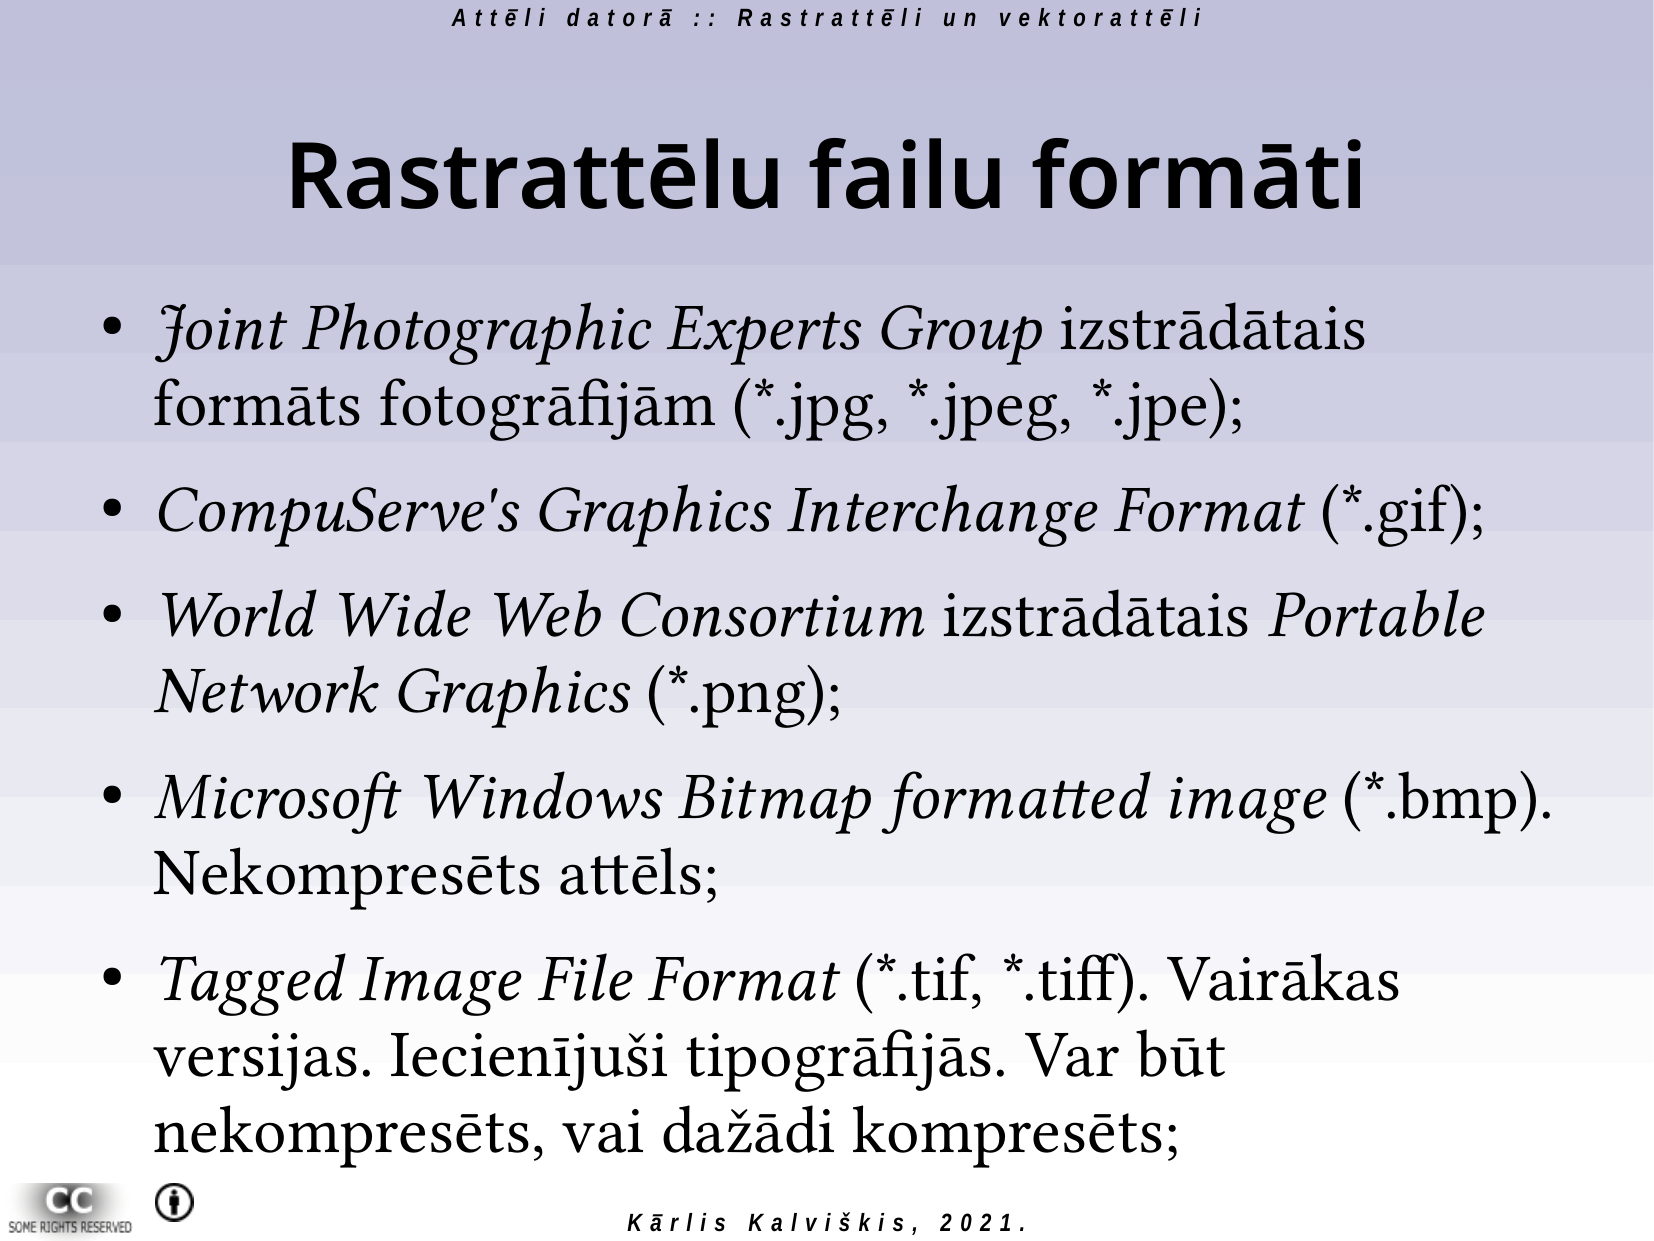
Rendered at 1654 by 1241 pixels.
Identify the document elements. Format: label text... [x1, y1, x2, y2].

picture [0, 0, 1654, 1241]
title Rastrattēlu failu formāti [29, 49, 1625, 296]
list Joint Photographic Experts Group izstrādātais formāts fotogrāfijām (*.jpg, *.jpeg, *.jpe); CompuServe's Graphics Interchange Format (*.gif); World Wide Web Consortium izstrādātais Portable Network Graphics (*.png); Microsoft Windows Bitmap formatted image (*.bmp). Nekompresēts attēls; Tagged Image File Format (*.tif, *.tiff). Vairākas versijas. Iecienījuši tipogrāfijās. Var būt nekompresēts, vai dažādi kompresēts; [82, 289, 1571, 1170]
